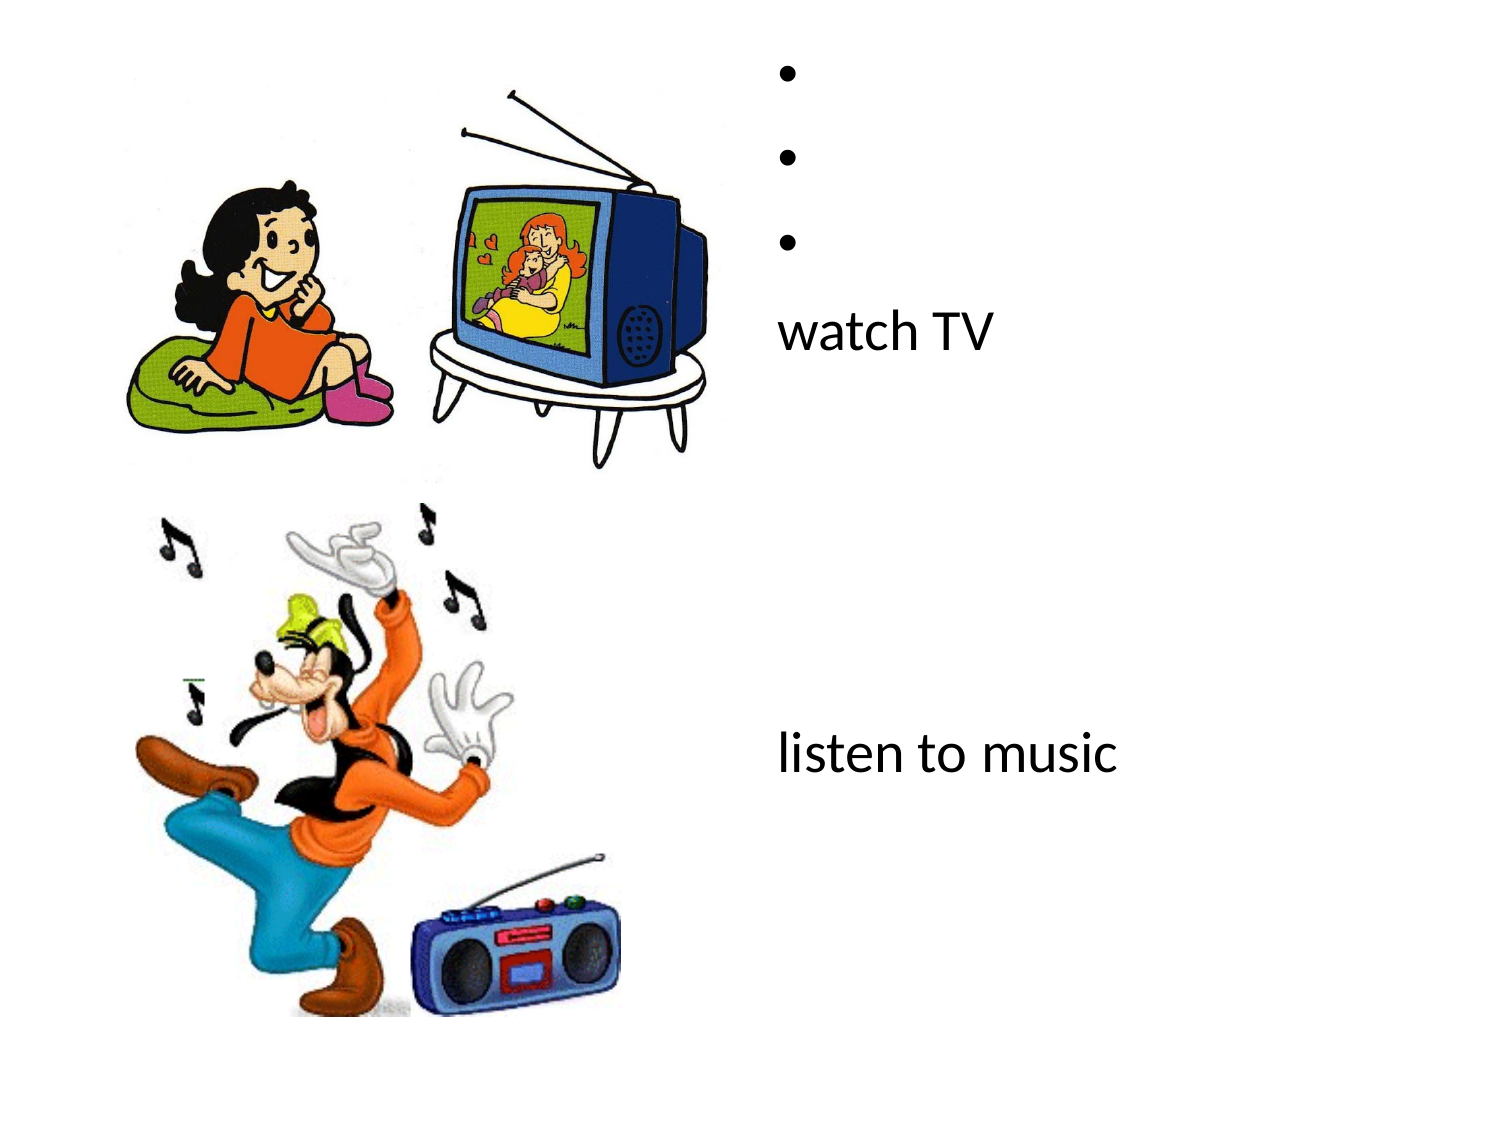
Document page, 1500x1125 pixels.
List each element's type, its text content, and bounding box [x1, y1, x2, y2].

picture [112, 78, 727, 483]
list watch TV listen to music [762, 30, 1426, 1083]
picture [135, 503, 621, 1017]
